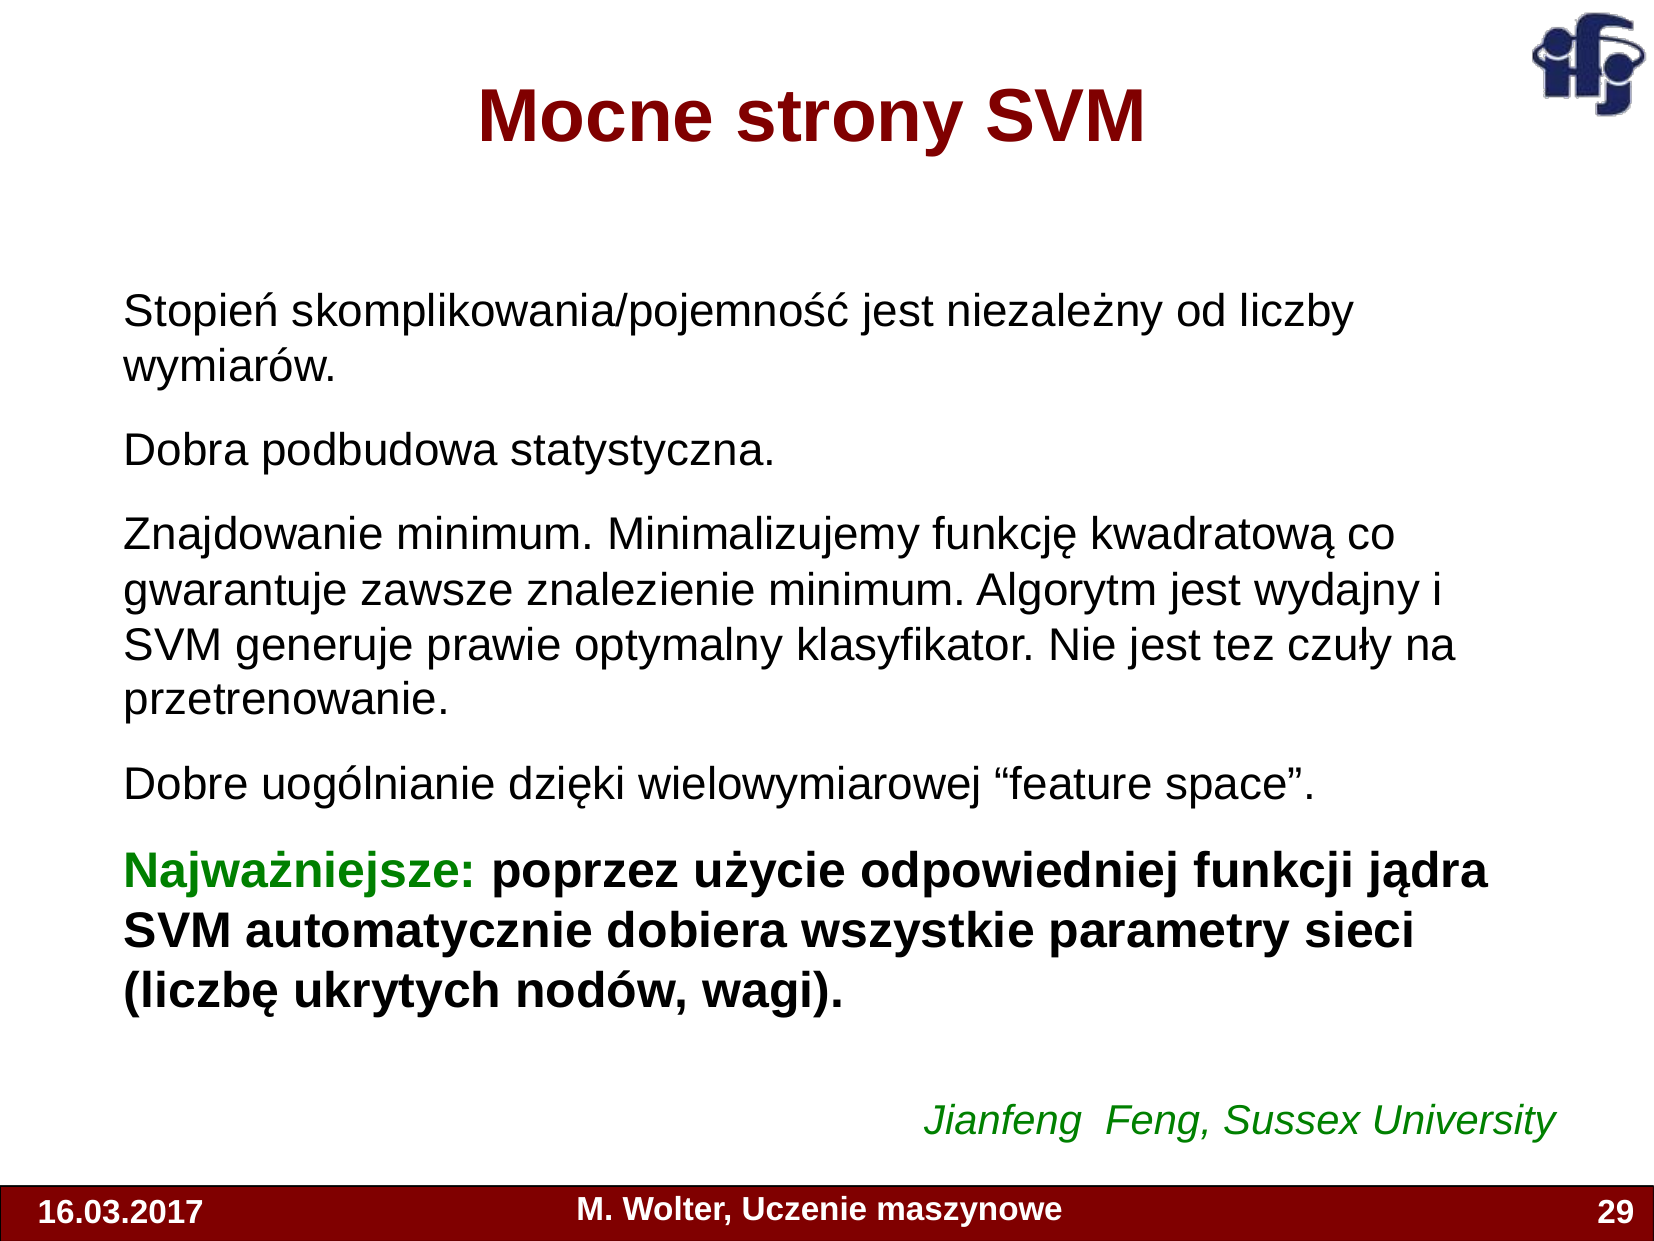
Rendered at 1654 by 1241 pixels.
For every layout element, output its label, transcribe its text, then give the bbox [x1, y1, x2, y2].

title Mocne strony SVM [41, 41, 1585, 181]
list Stopień skomplikowania/pojemność jest niezależny od liczby wymiarów. Dobra podbudowa statystyczna. Znajdowanie minimum. Minimalizujemy funkcję kwadratową co gwarantuje zawsze znalezienie minimum. Algorytm jest wydajny i SVM generuje prawie optymalny klasyfikator. Nie jest tez czuły na przetrenowanie. Dobre uogólnianie dzięki wielowymiarowej “feature space”. Najważniejsze: poprzez użycie odpowiedniej funkcji jądra SVM automatycznie dobiera wszystkie parametry sieci (liczbę ukrytych nodów, wagi). [124, 280, 1551, 1098]
text_box Jianfeng Feng, Sussex University [909, 1089, 1639, 1158]
picture [1525, 0, 1654, 129]
